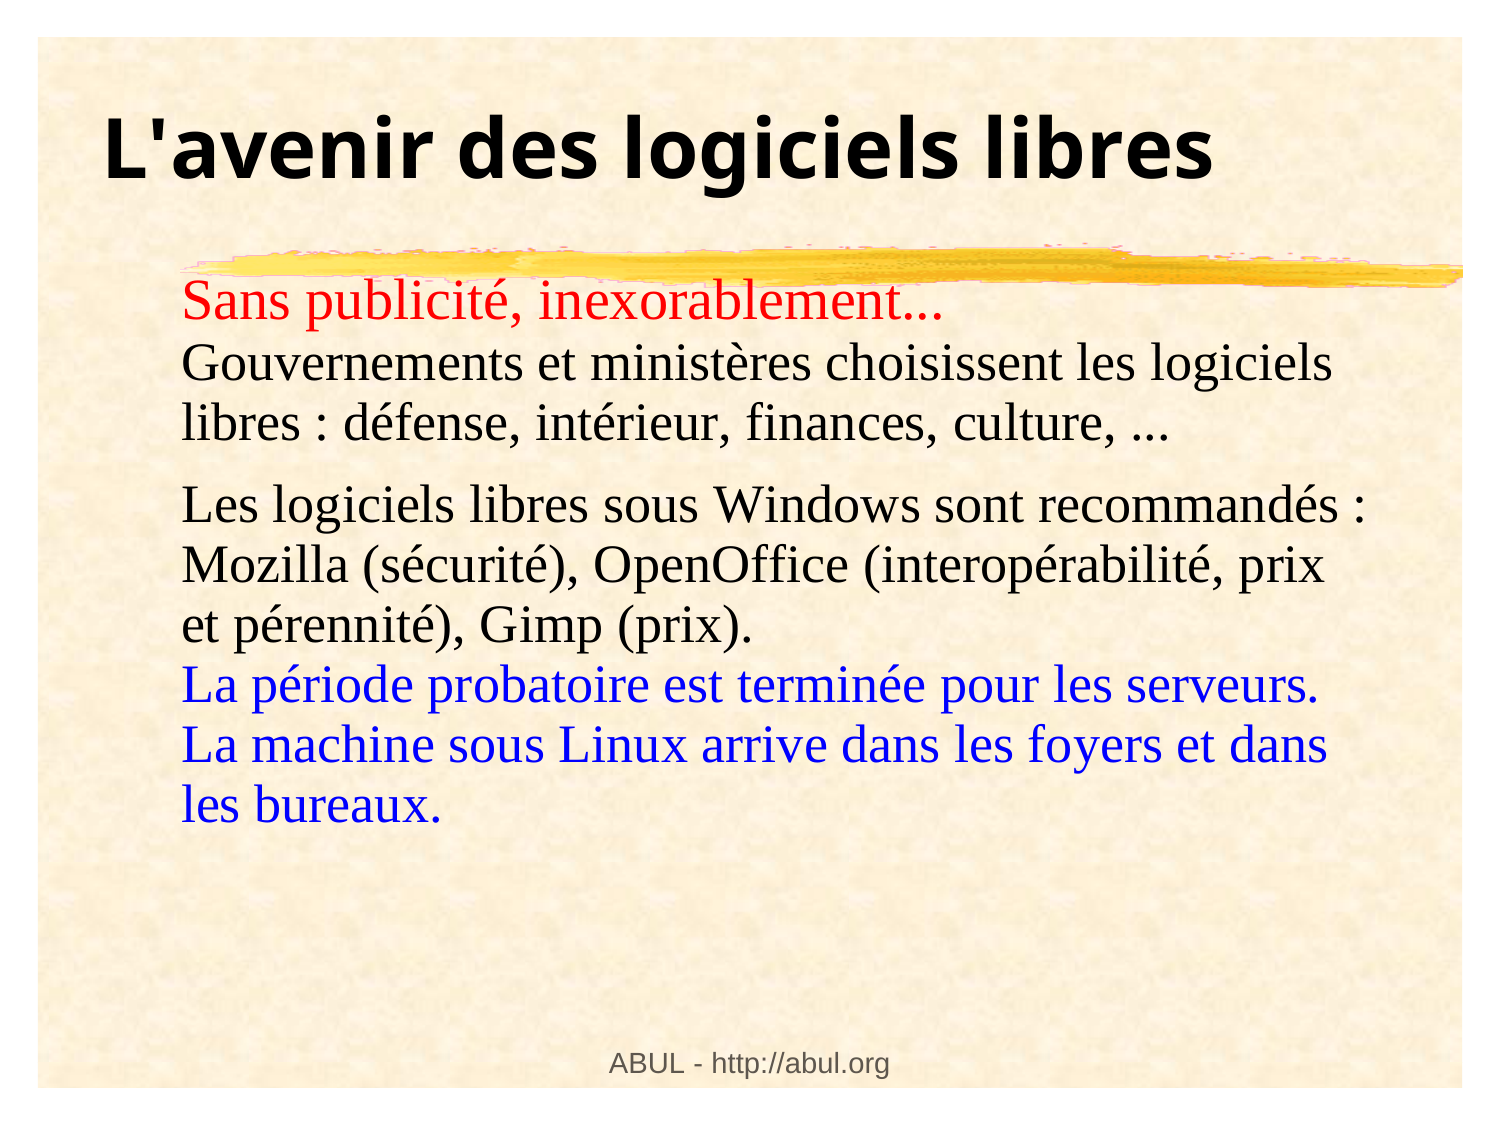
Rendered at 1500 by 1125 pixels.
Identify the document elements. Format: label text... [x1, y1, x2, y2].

title L'avenir des logiciels libres [101, 39, 1312, 253]
picture [37, 37, 1463, 1088]
text_box Sans publicité, inexorablement... Gouvernements et ministères choisissent les logiciels libres : défense, intérieur, finances, culture, ... Les logiciels libres sous Windows sont recommandés : Mozilla (sécurité), OpenOffice (interopérabilité, prix et pérennité), Gimp (prix). La période probatoire est terminée pour les serveurs. La machine sous Linux arrive dans les foyers et dans les bureaux. [181, 267, 1372, 1006]
